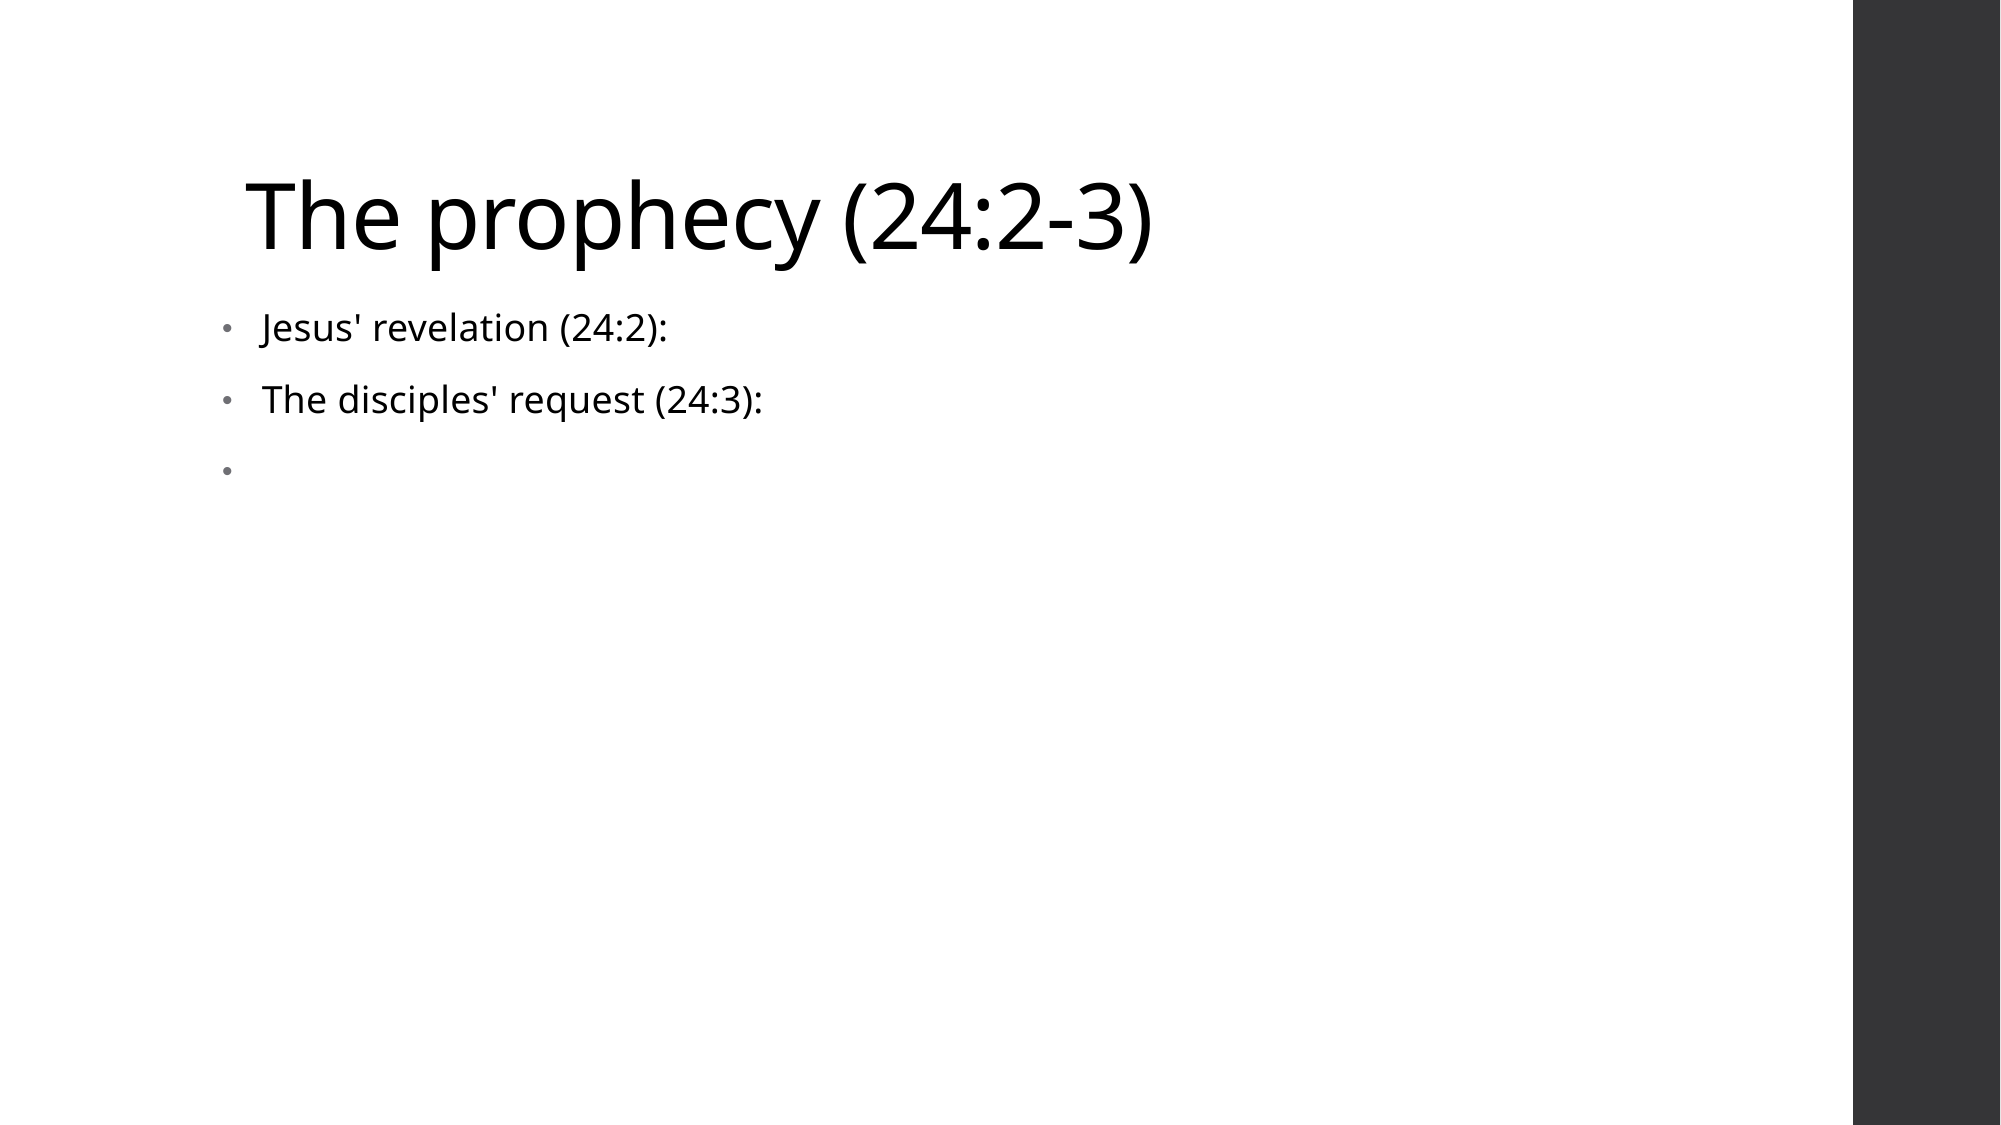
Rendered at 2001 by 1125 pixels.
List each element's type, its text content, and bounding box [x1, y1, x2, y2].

list Jesus' revelation (24:2): The disciples' request (24:3): [206, 299, 1617, 1014]
title The prophecy (24:2-3) [206, 60, 1797, 278]
